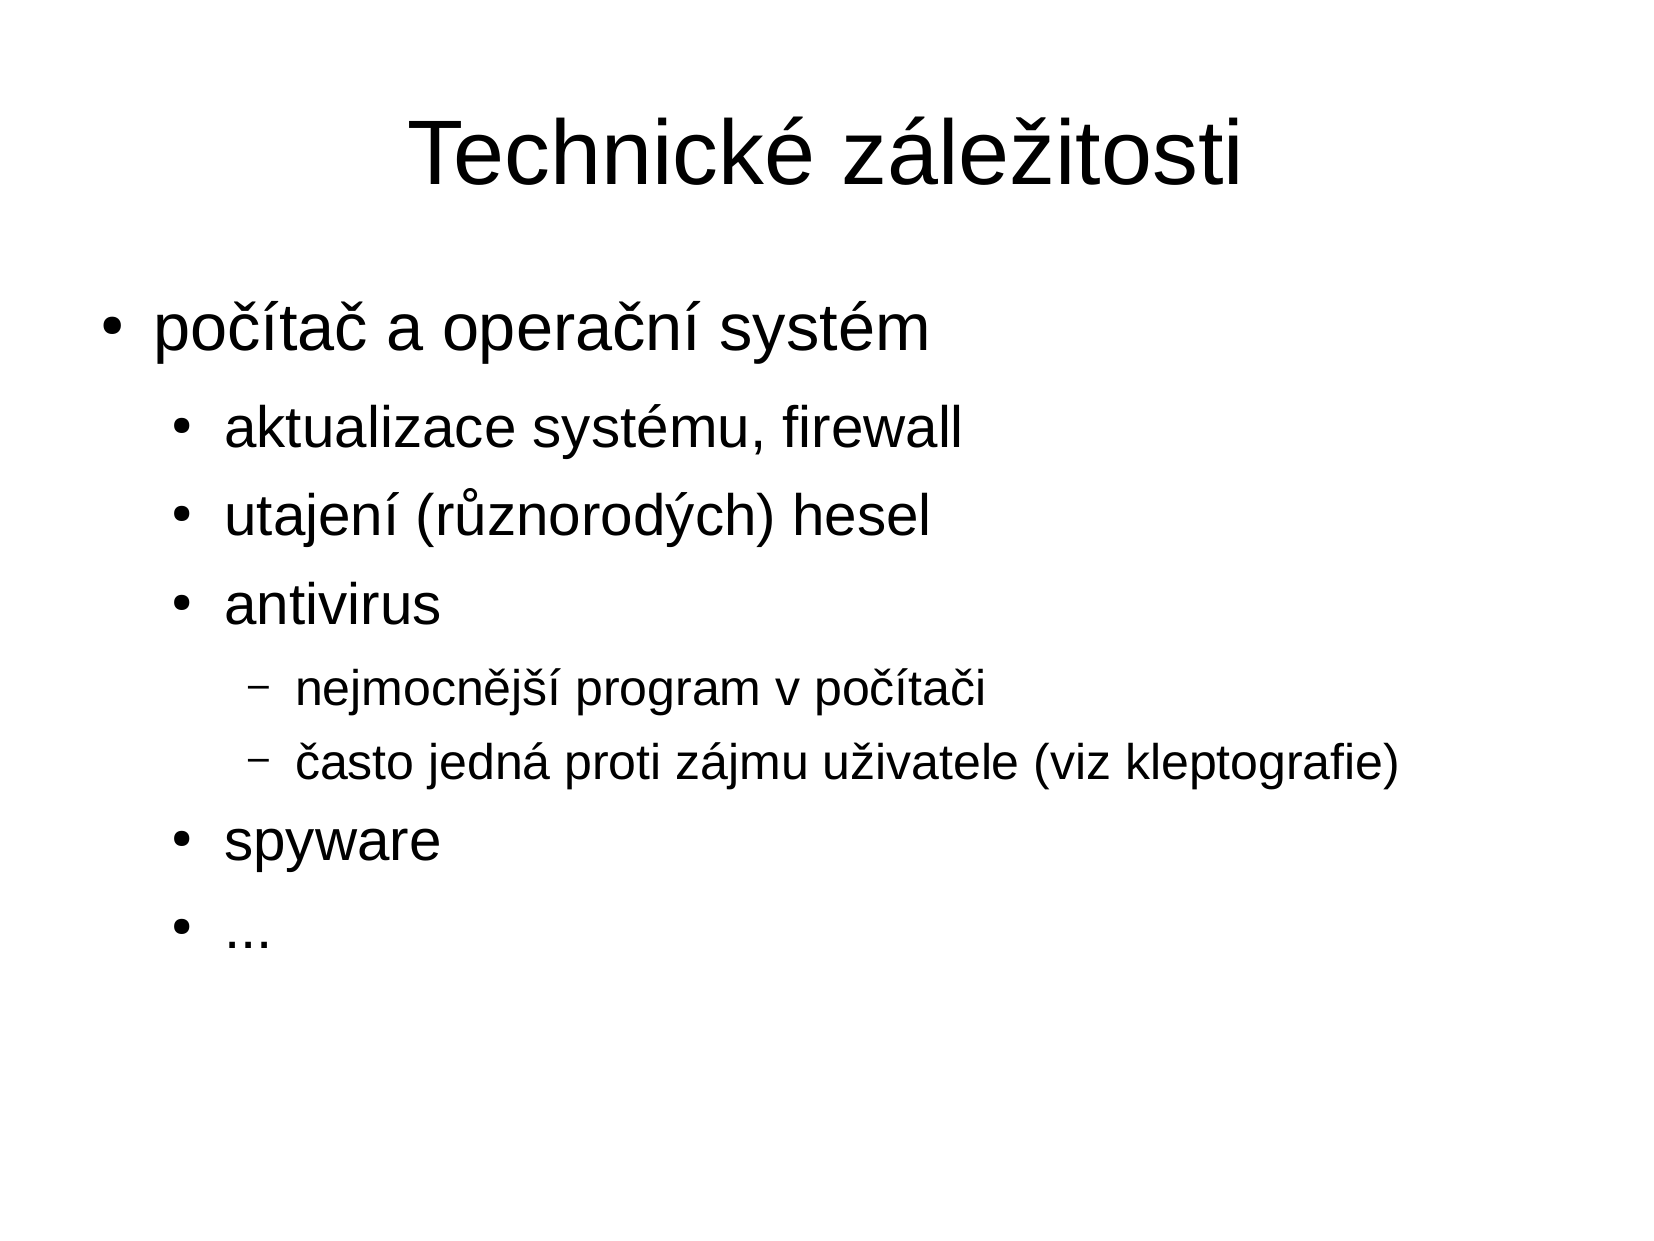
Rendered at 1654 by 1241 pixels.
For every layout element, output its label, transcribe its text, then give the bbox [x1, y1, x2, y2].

title Technické záležitosti [82, 49, 1571, 257]
list počítač a operační systém aktualizace systému, firewall utajení (různorodých) hesel antivirus nejmocnější program v počítači často jedná proti zájmu uživatele (viz kleptografie) spyware ... [82, 290, 1571, 1109]
